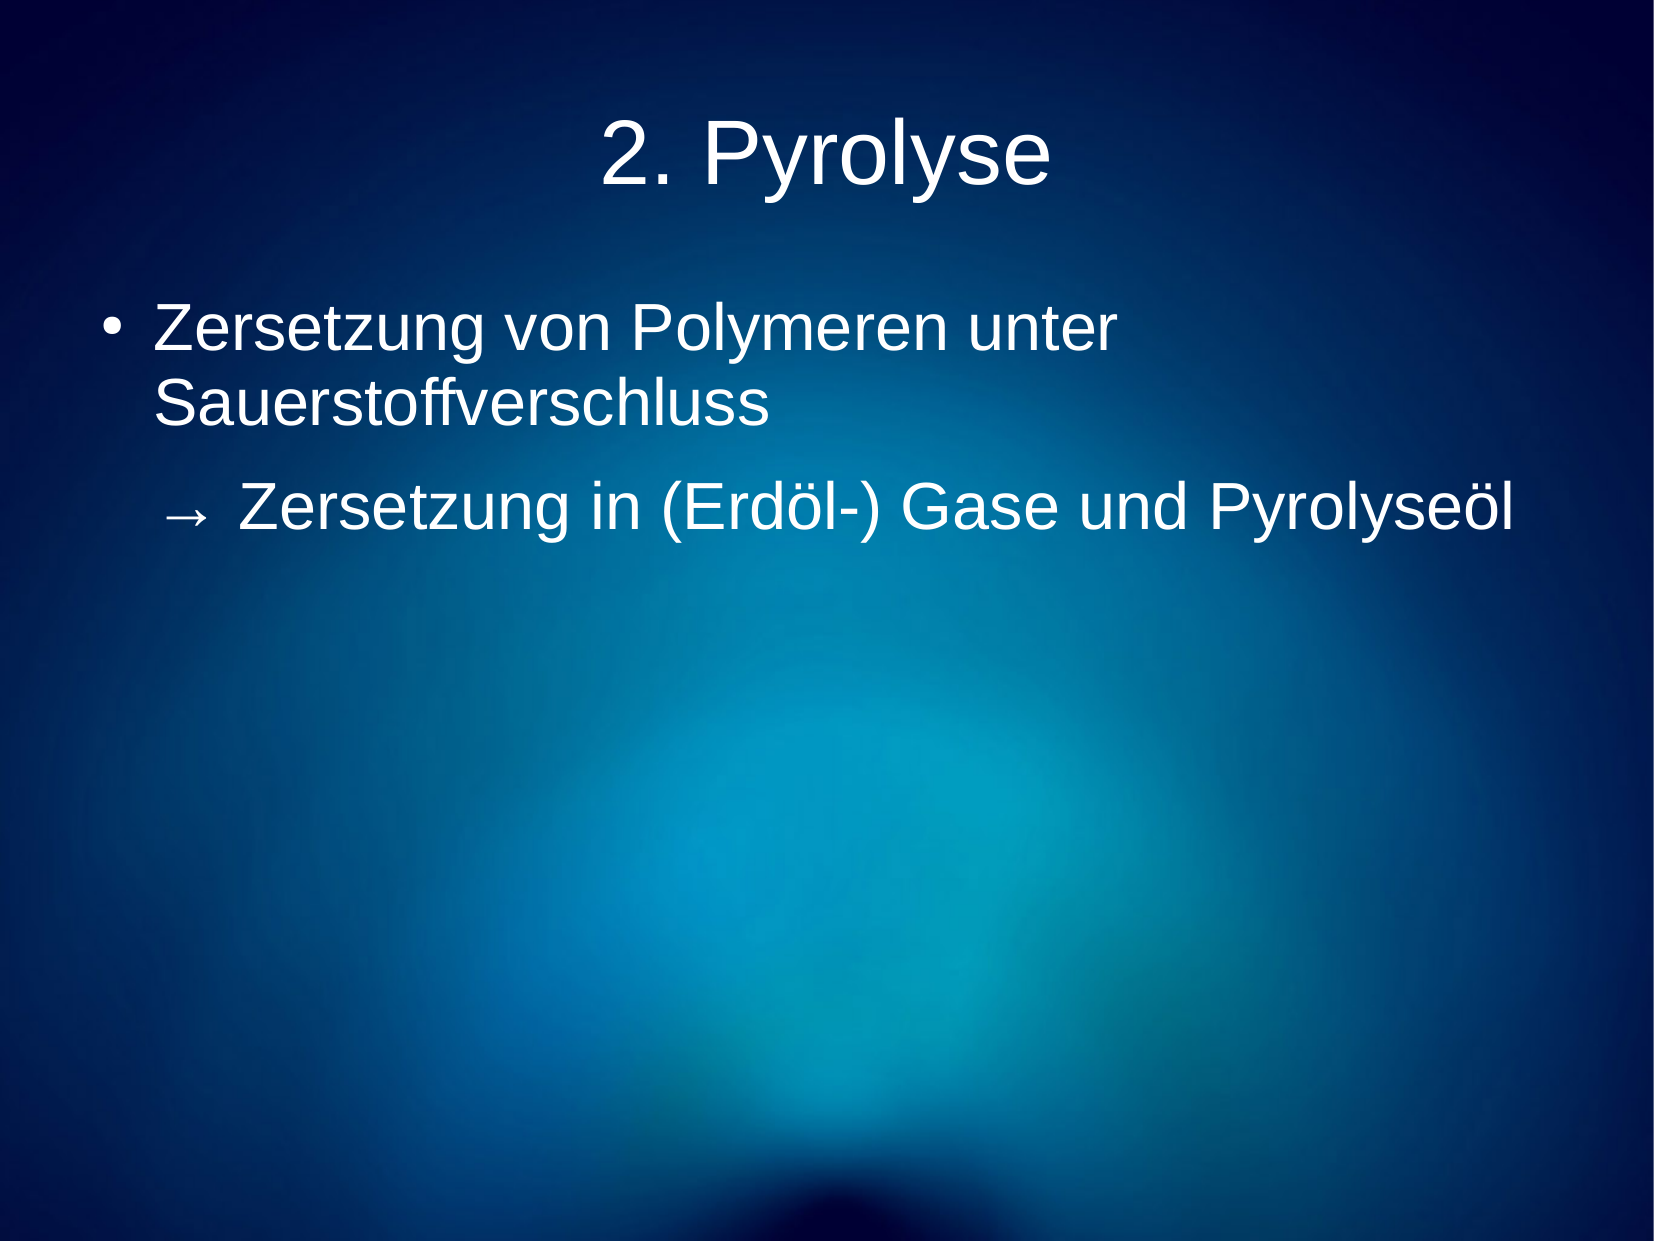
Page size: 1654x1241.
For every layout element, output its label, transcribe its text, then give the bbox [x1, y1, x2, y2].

title 2. Pyrolyse [82, 49, 1571, 257]
picture [0, 0, 1654, 1241]
list Zersetzung von Polymeren unter Sauerstoffverschluss → Zersetzung in (Erdöl-) Gase und Pyrolyseöl [82, 290, 1538, 1010]
